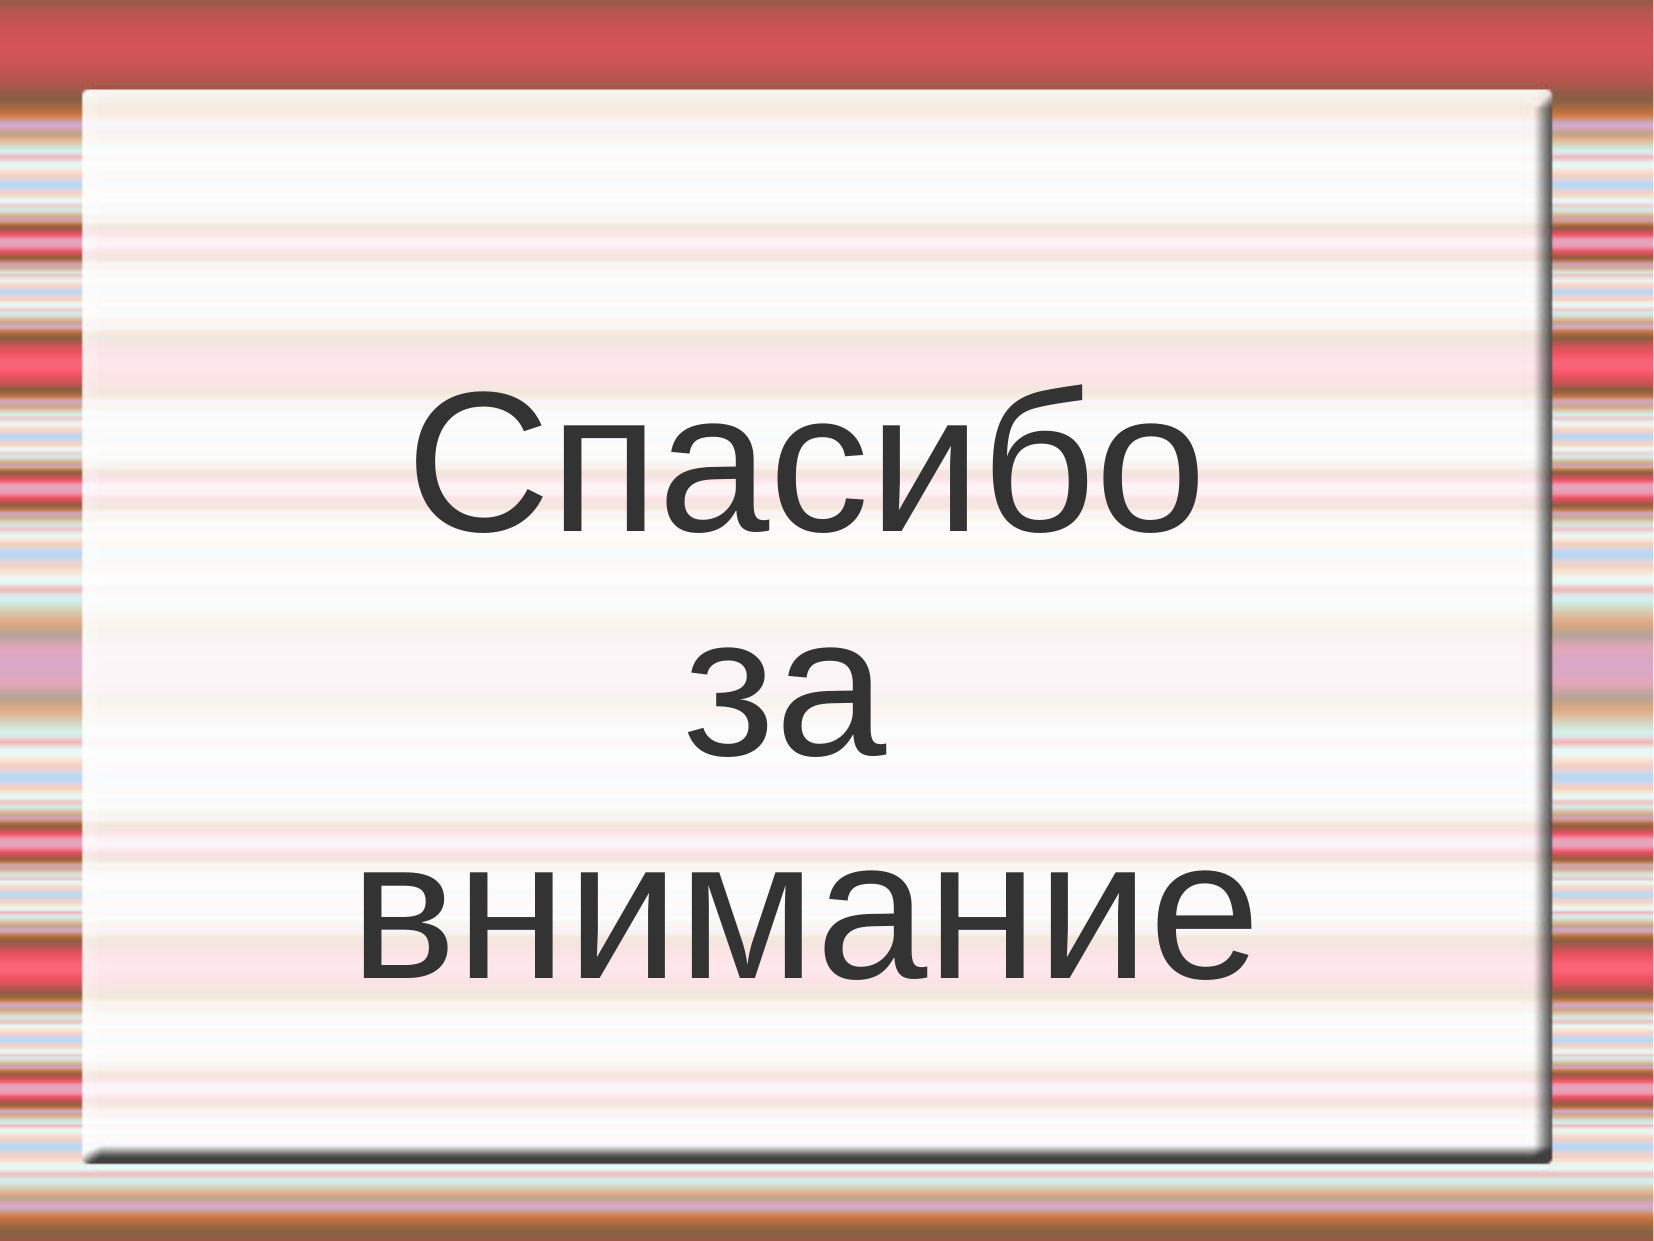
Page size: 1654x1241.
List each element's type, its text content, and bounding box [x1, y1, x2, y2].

picture [0, 0, 1654, 1241]
list Спасибо за внимание [134, 350, 1516, 1132]
